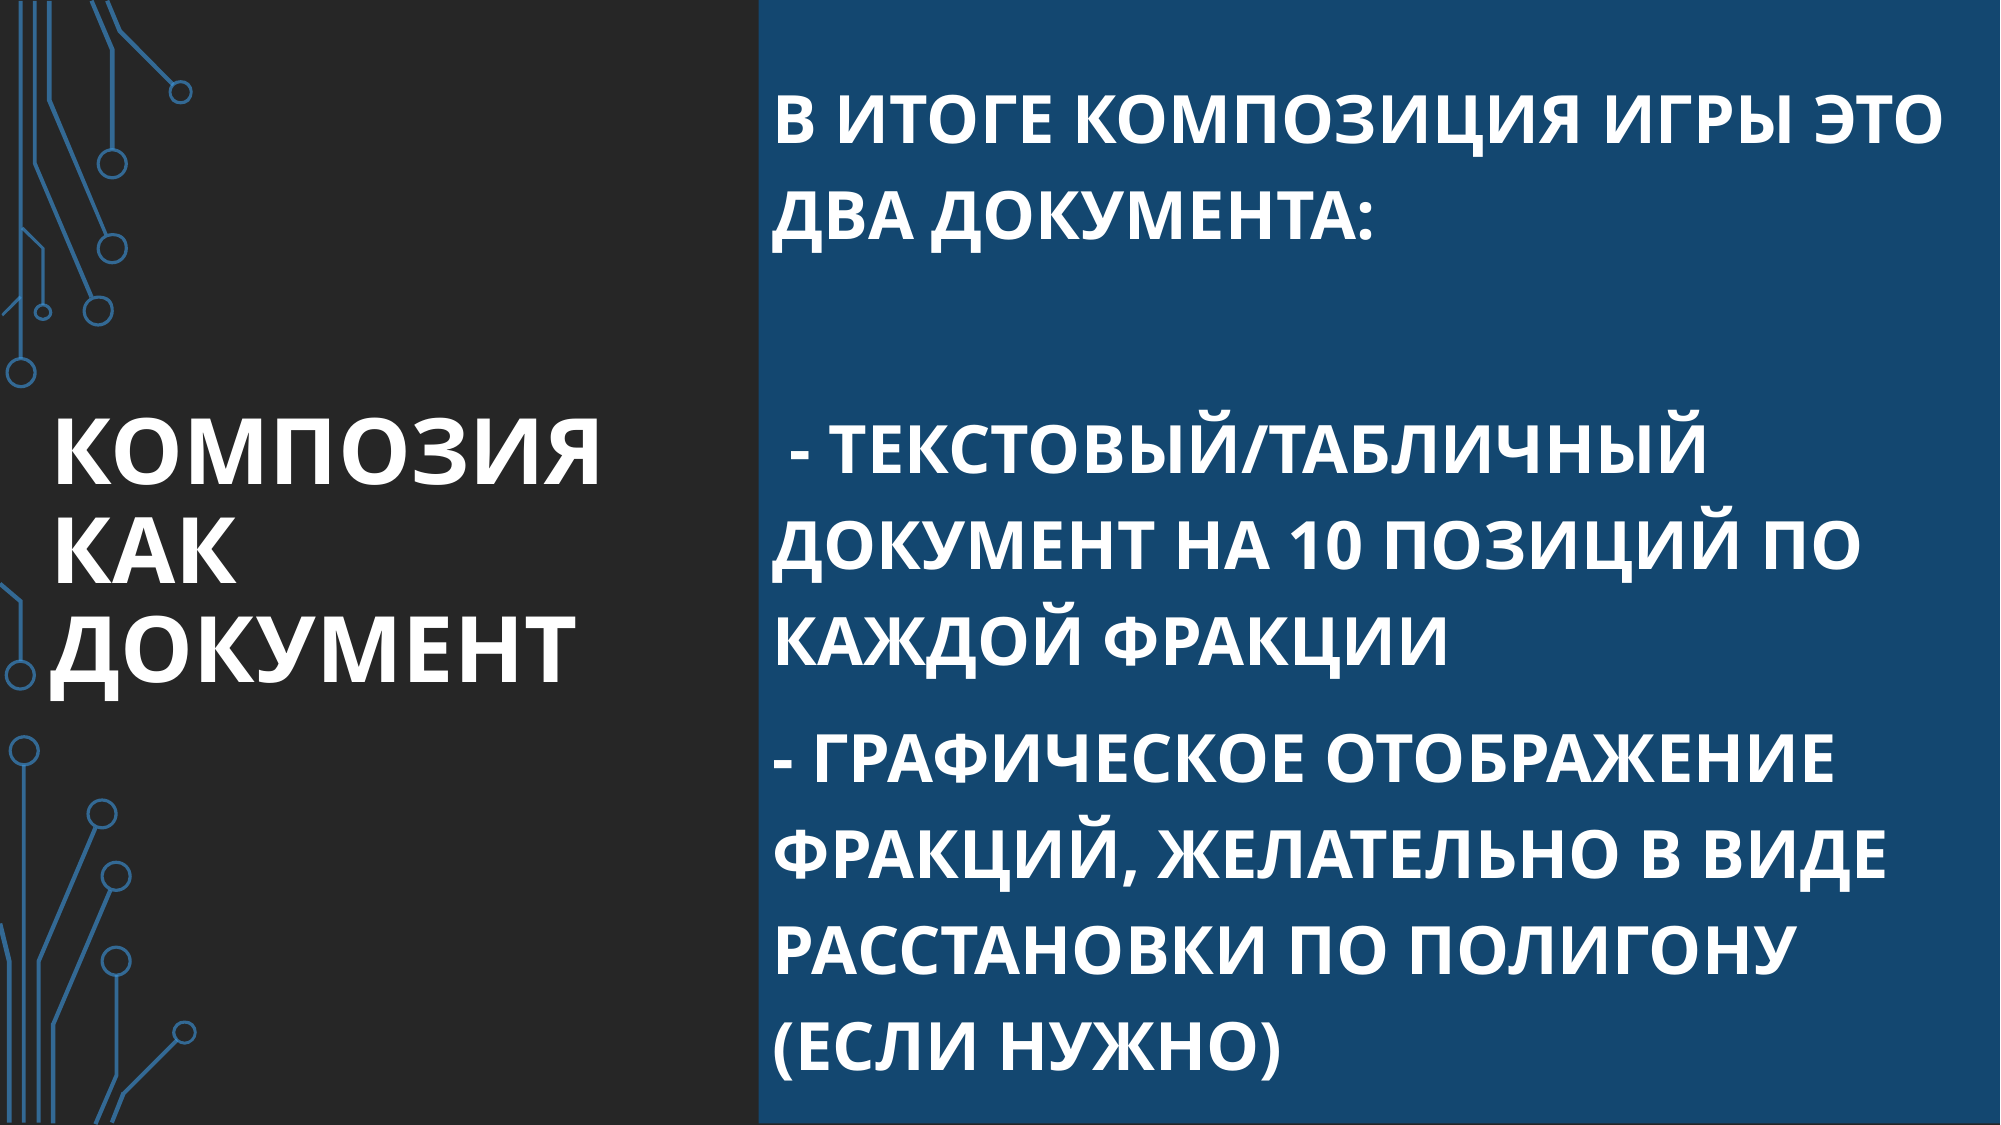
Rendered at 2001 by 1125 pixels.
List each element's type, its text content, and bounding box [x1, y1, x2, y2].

text_box [764, 0, 2000, 1125]
text_box композИЯ КАК ДОКУМЕНТ [35, 0, 764, 1125]
subtitle в итоге композиция игры это два документа: - текстовый/табличный документ на 10 позиций по каждой фракции - графическое отображение фракций, желательно в виде расстановки по полигону (если нужно) [764, 53, 1972, 1123]
text_box [0, 0, 35, 1125]
